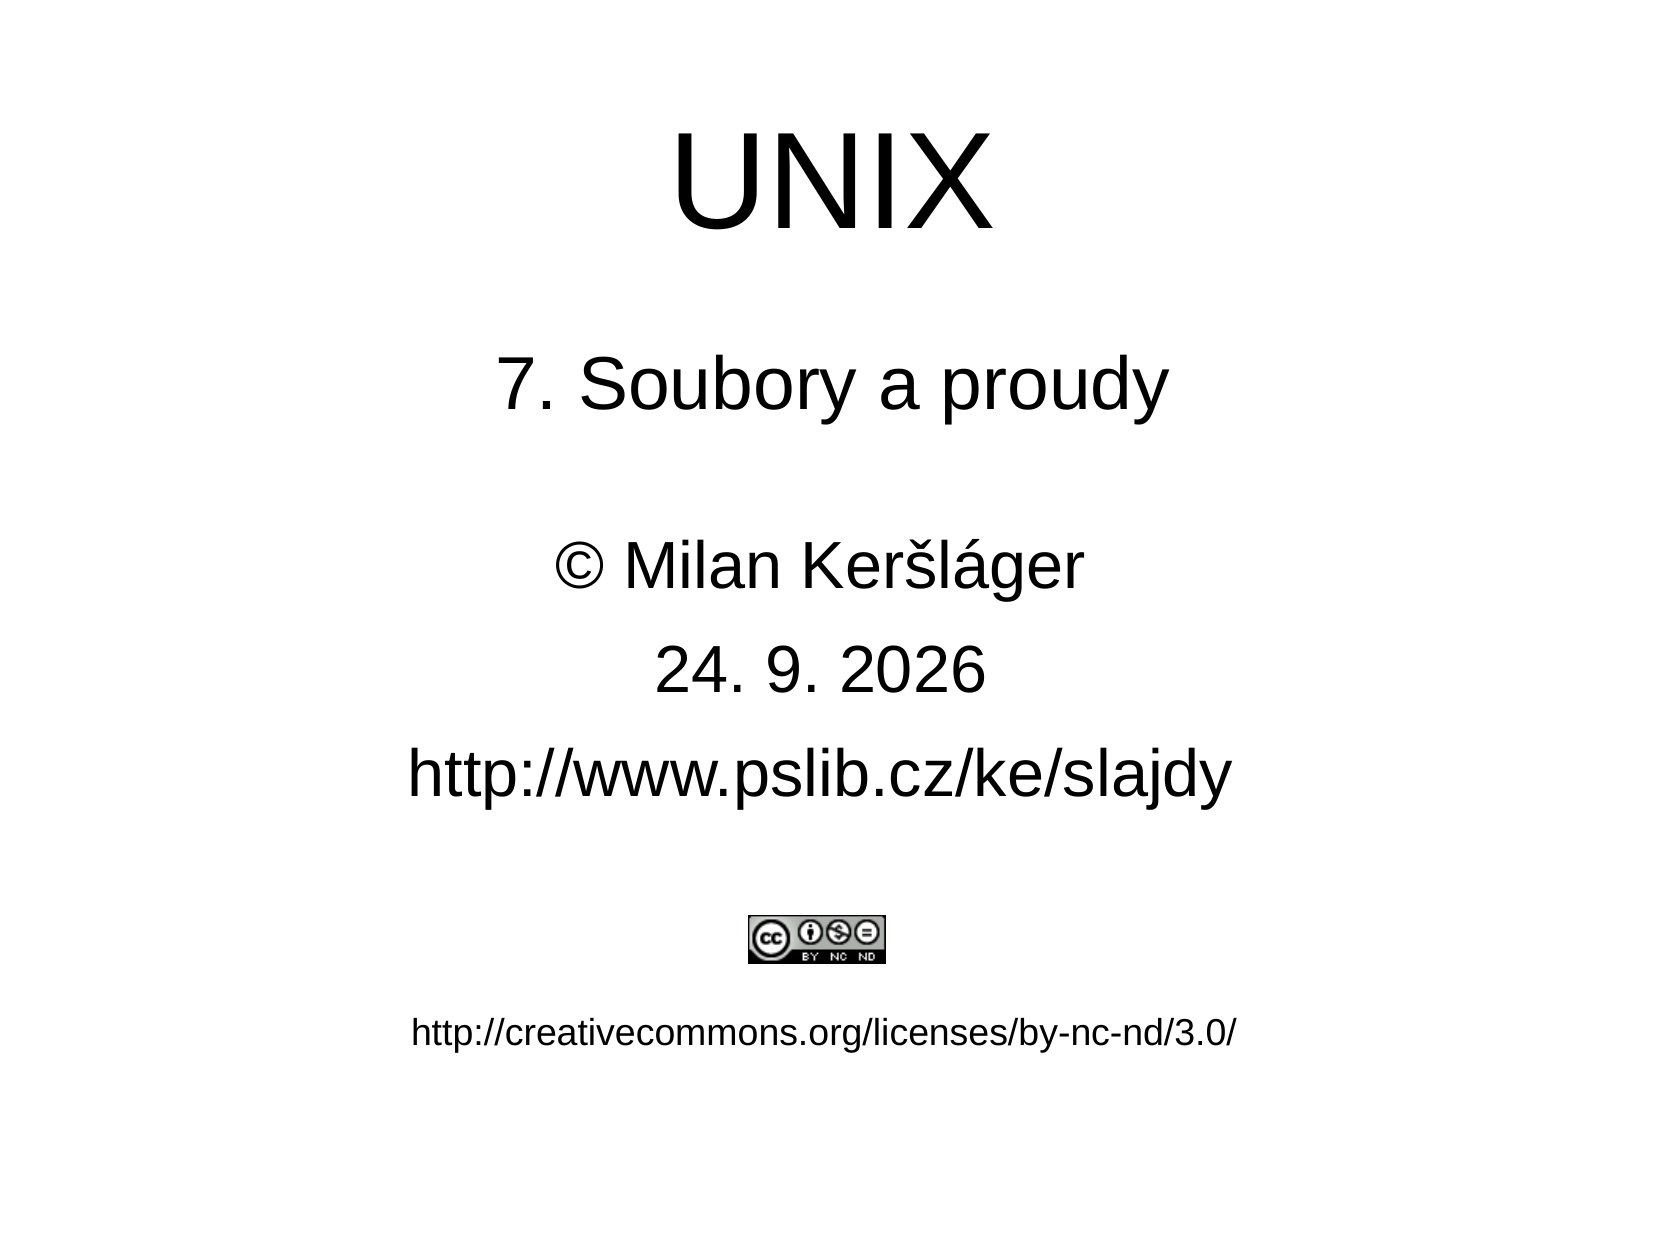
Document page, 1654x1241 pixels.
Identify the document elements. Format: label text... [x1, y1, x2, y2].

text_box http://creativecommons.org/licenses/by-nc-nd/3.0/ [337, 1003, 1312, 1061]
list © Milan Keršláger 16.12.2010 http://www.pslib.cz/ke/slajdy [76, 527, 1565, 916]
title UNIX 7. Soubory a proudy [88, 50, 1577, 479]
picture [748, 915, 886, 964]
